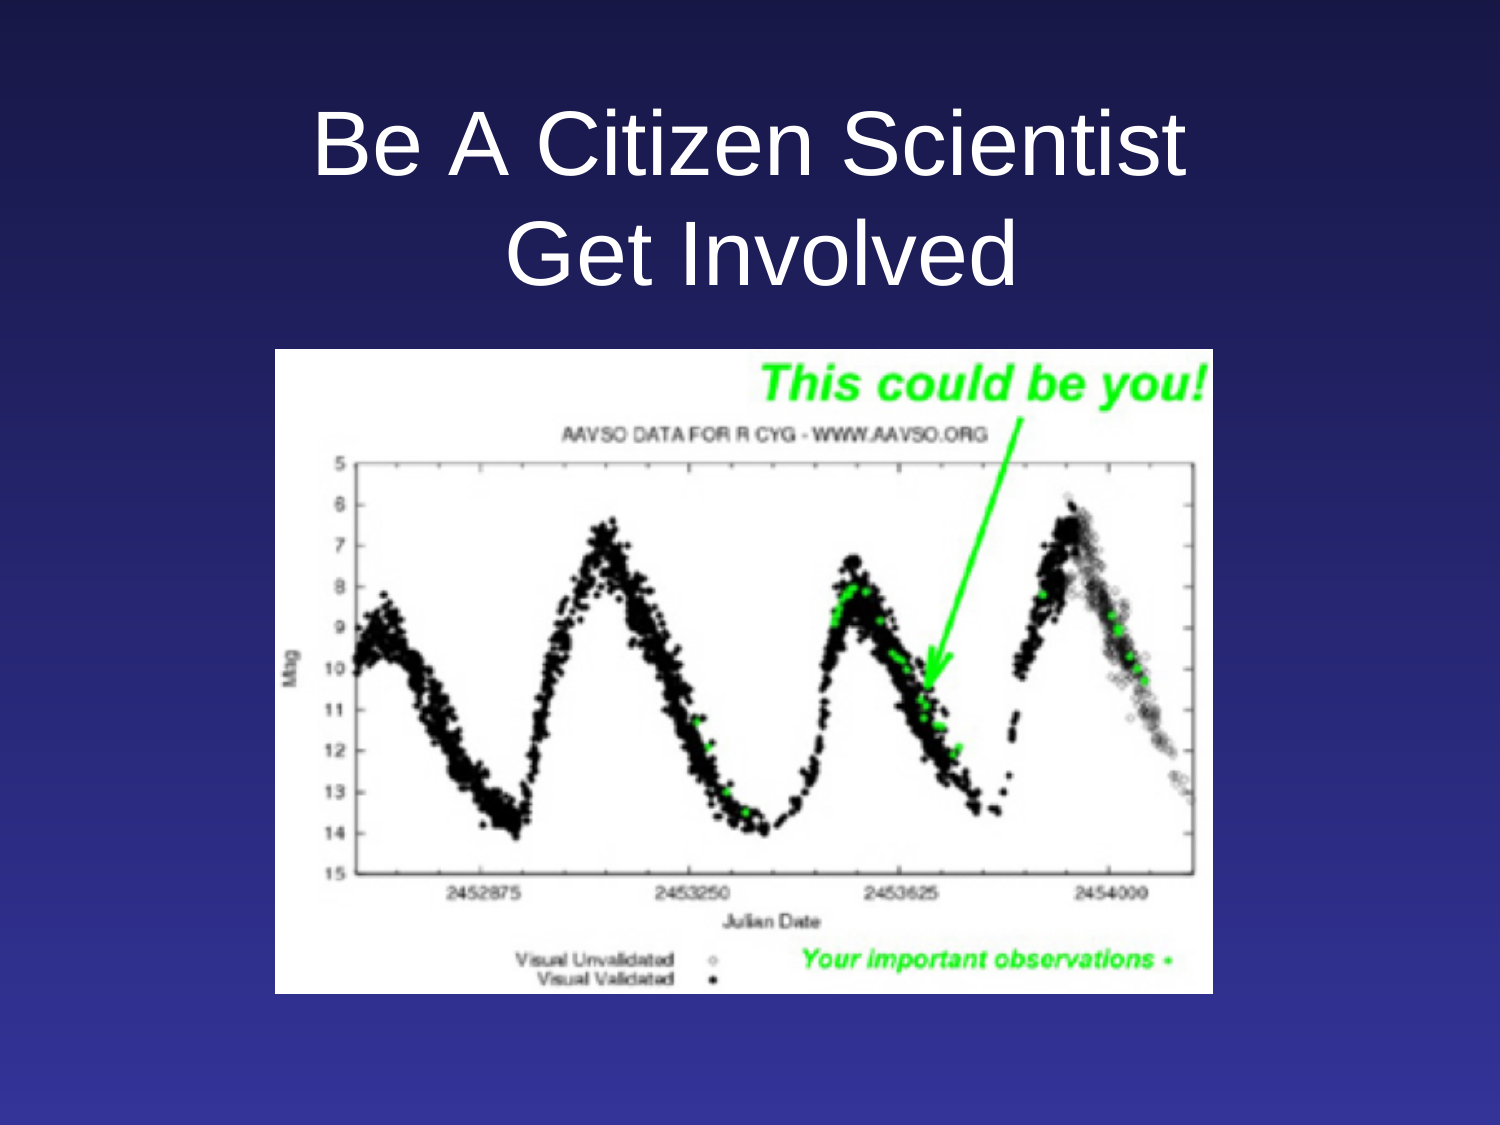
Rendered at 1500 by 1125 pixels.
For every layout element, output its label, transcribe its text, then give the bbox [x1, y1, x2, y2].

picture [275, 349, 1213, 994]
title Be A Citizen Scientist Get Involved [112, 99, 1388, 288]
